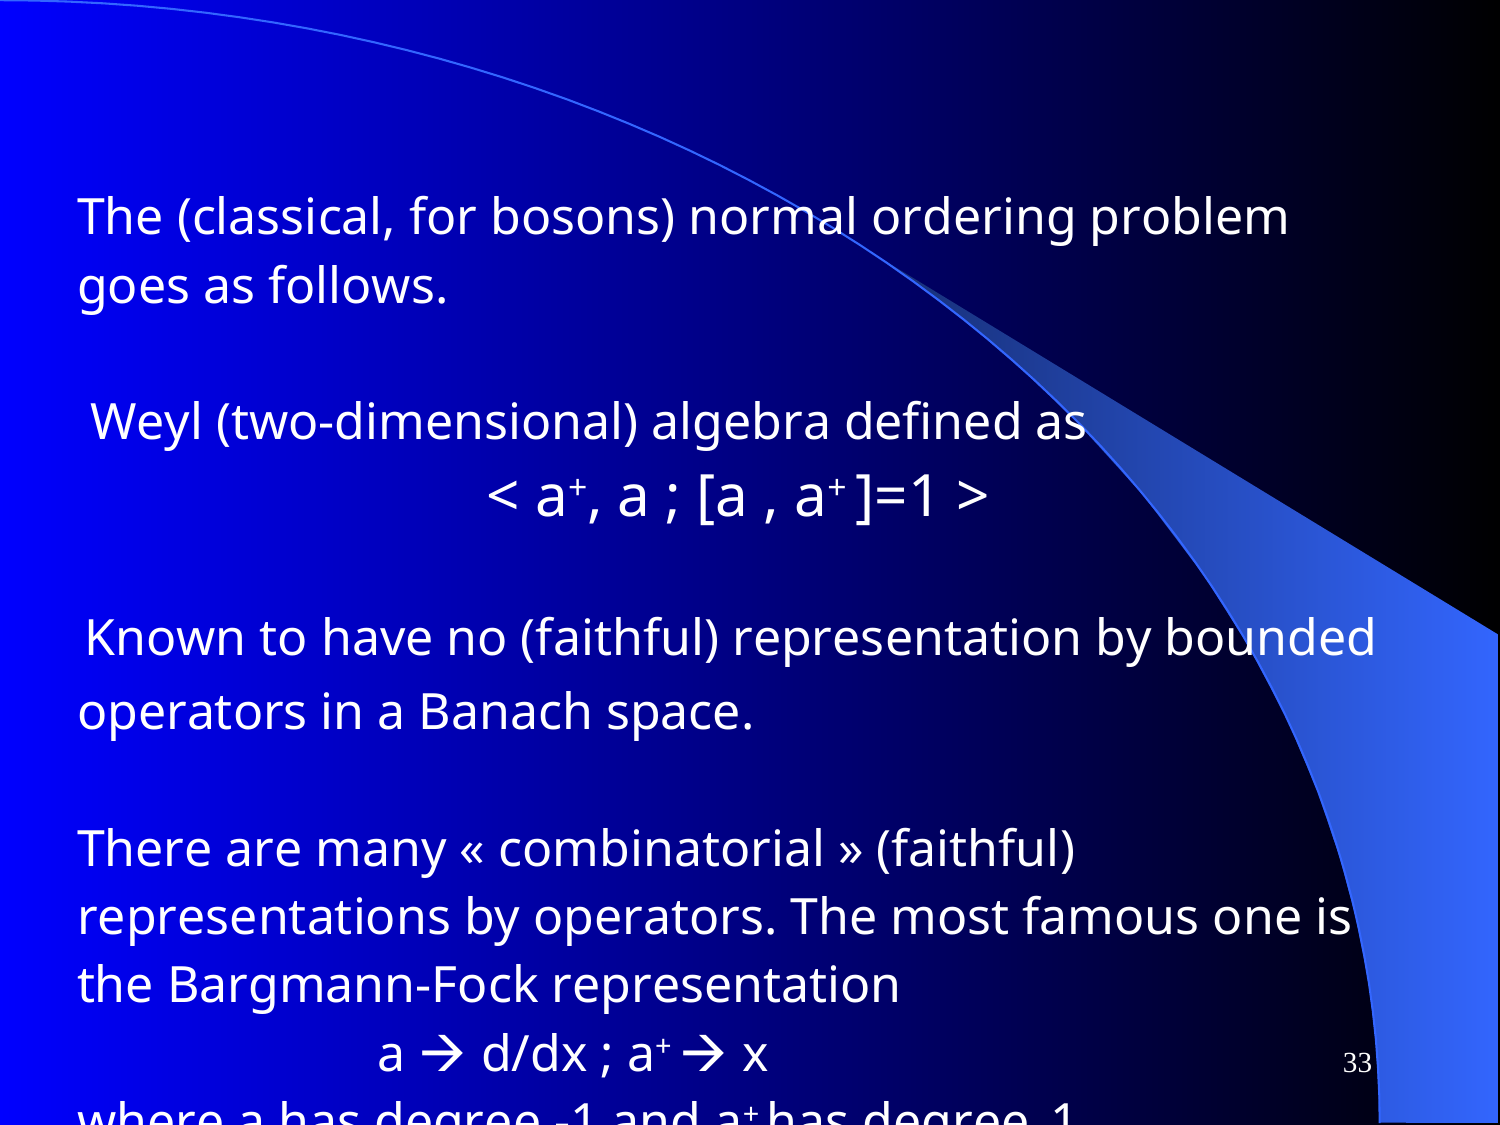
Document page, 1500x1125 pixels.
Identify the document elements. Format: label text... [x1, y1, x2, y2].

text_box The (classical, for bosons) normal ordering problem goes as follows. Weyl (two-dimensional) algebra defined as < a+, a ; [a , a+ ]=1 > Known to have no (faithful) representation by bounded operators in a Banach space. There are many « combinatorial » (faithful) representations by operators. The most famous one is the Bargmann-Fock representation a  d/dx ; a+  x where a has degree -1 and a+ has degree 1. [62, 173, 1415, 1125]
